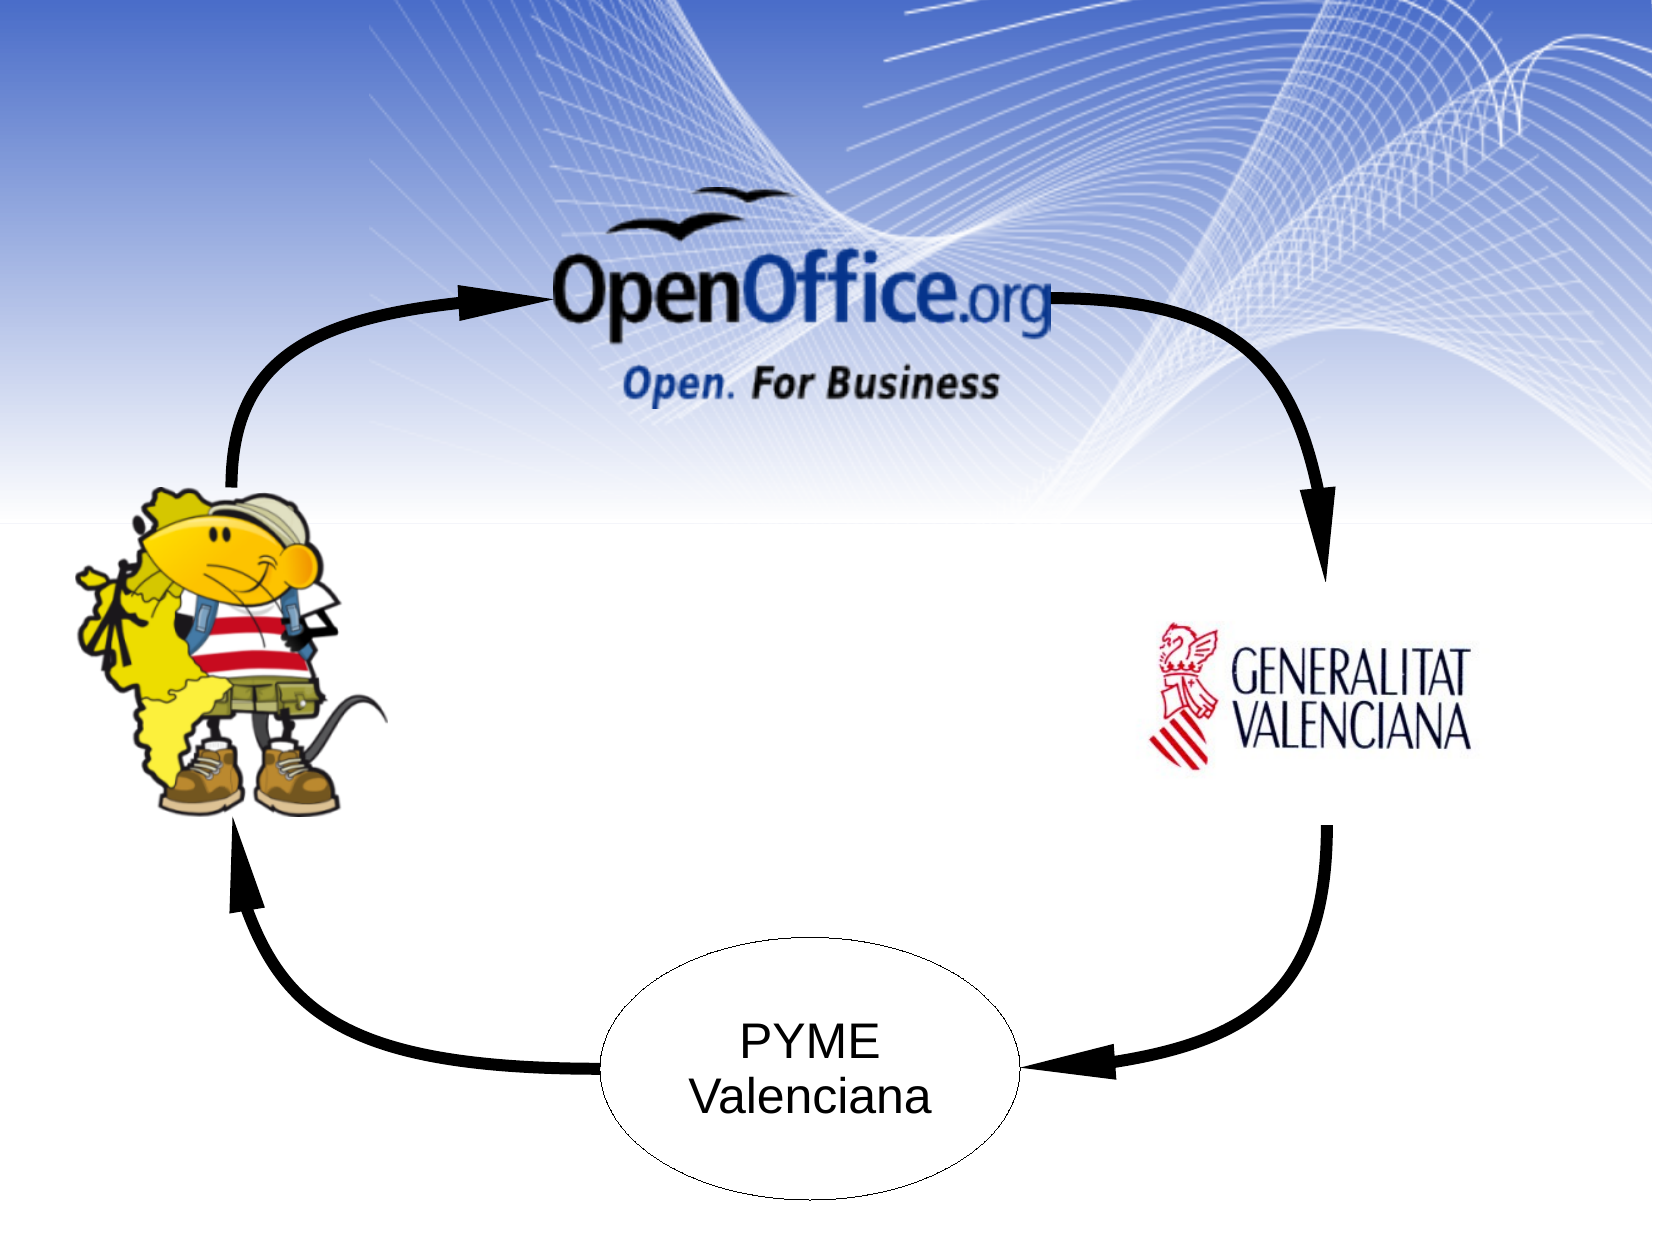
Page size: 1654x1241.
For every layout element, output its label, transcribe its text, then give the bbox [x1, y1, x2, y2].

picture [369, 1046, 620, 1126]
picture [75, 0, 1654, 1126]
text_box PYME Valenciana [600, 937, 1021, 1201]
